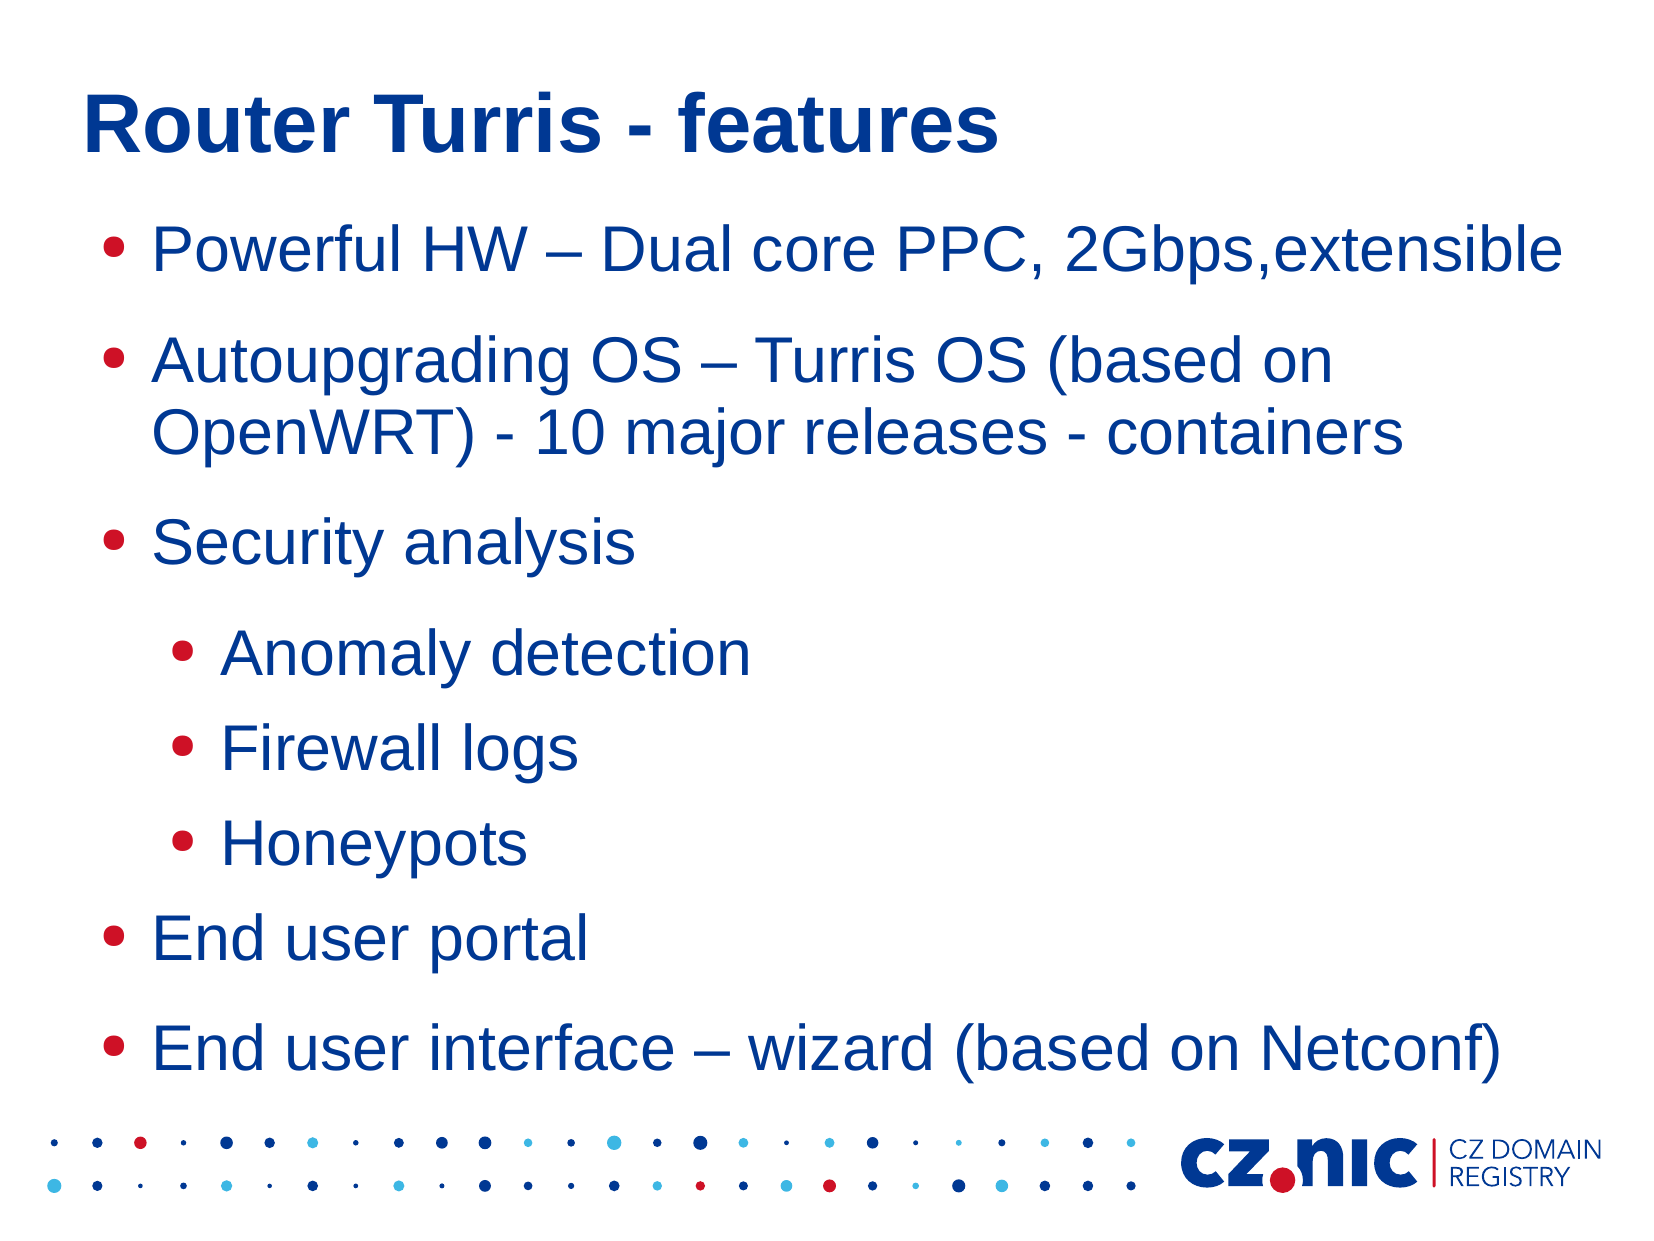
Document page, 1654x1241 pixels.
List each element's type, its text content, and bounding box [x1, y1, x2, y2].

title Router Turris - features [82, 70, 1571, 178]
list Powerful HW – Dual core PPC, 2Gbps,extensible Autoupgrading OS – Turris OS (based on OpenWRT) - 10 major releases - containers Security analysis Anomaly detection Firewall logs Honeypots End user portal End user interface – wizard (based on Netconf) [82, 213, 1571, 1099]
